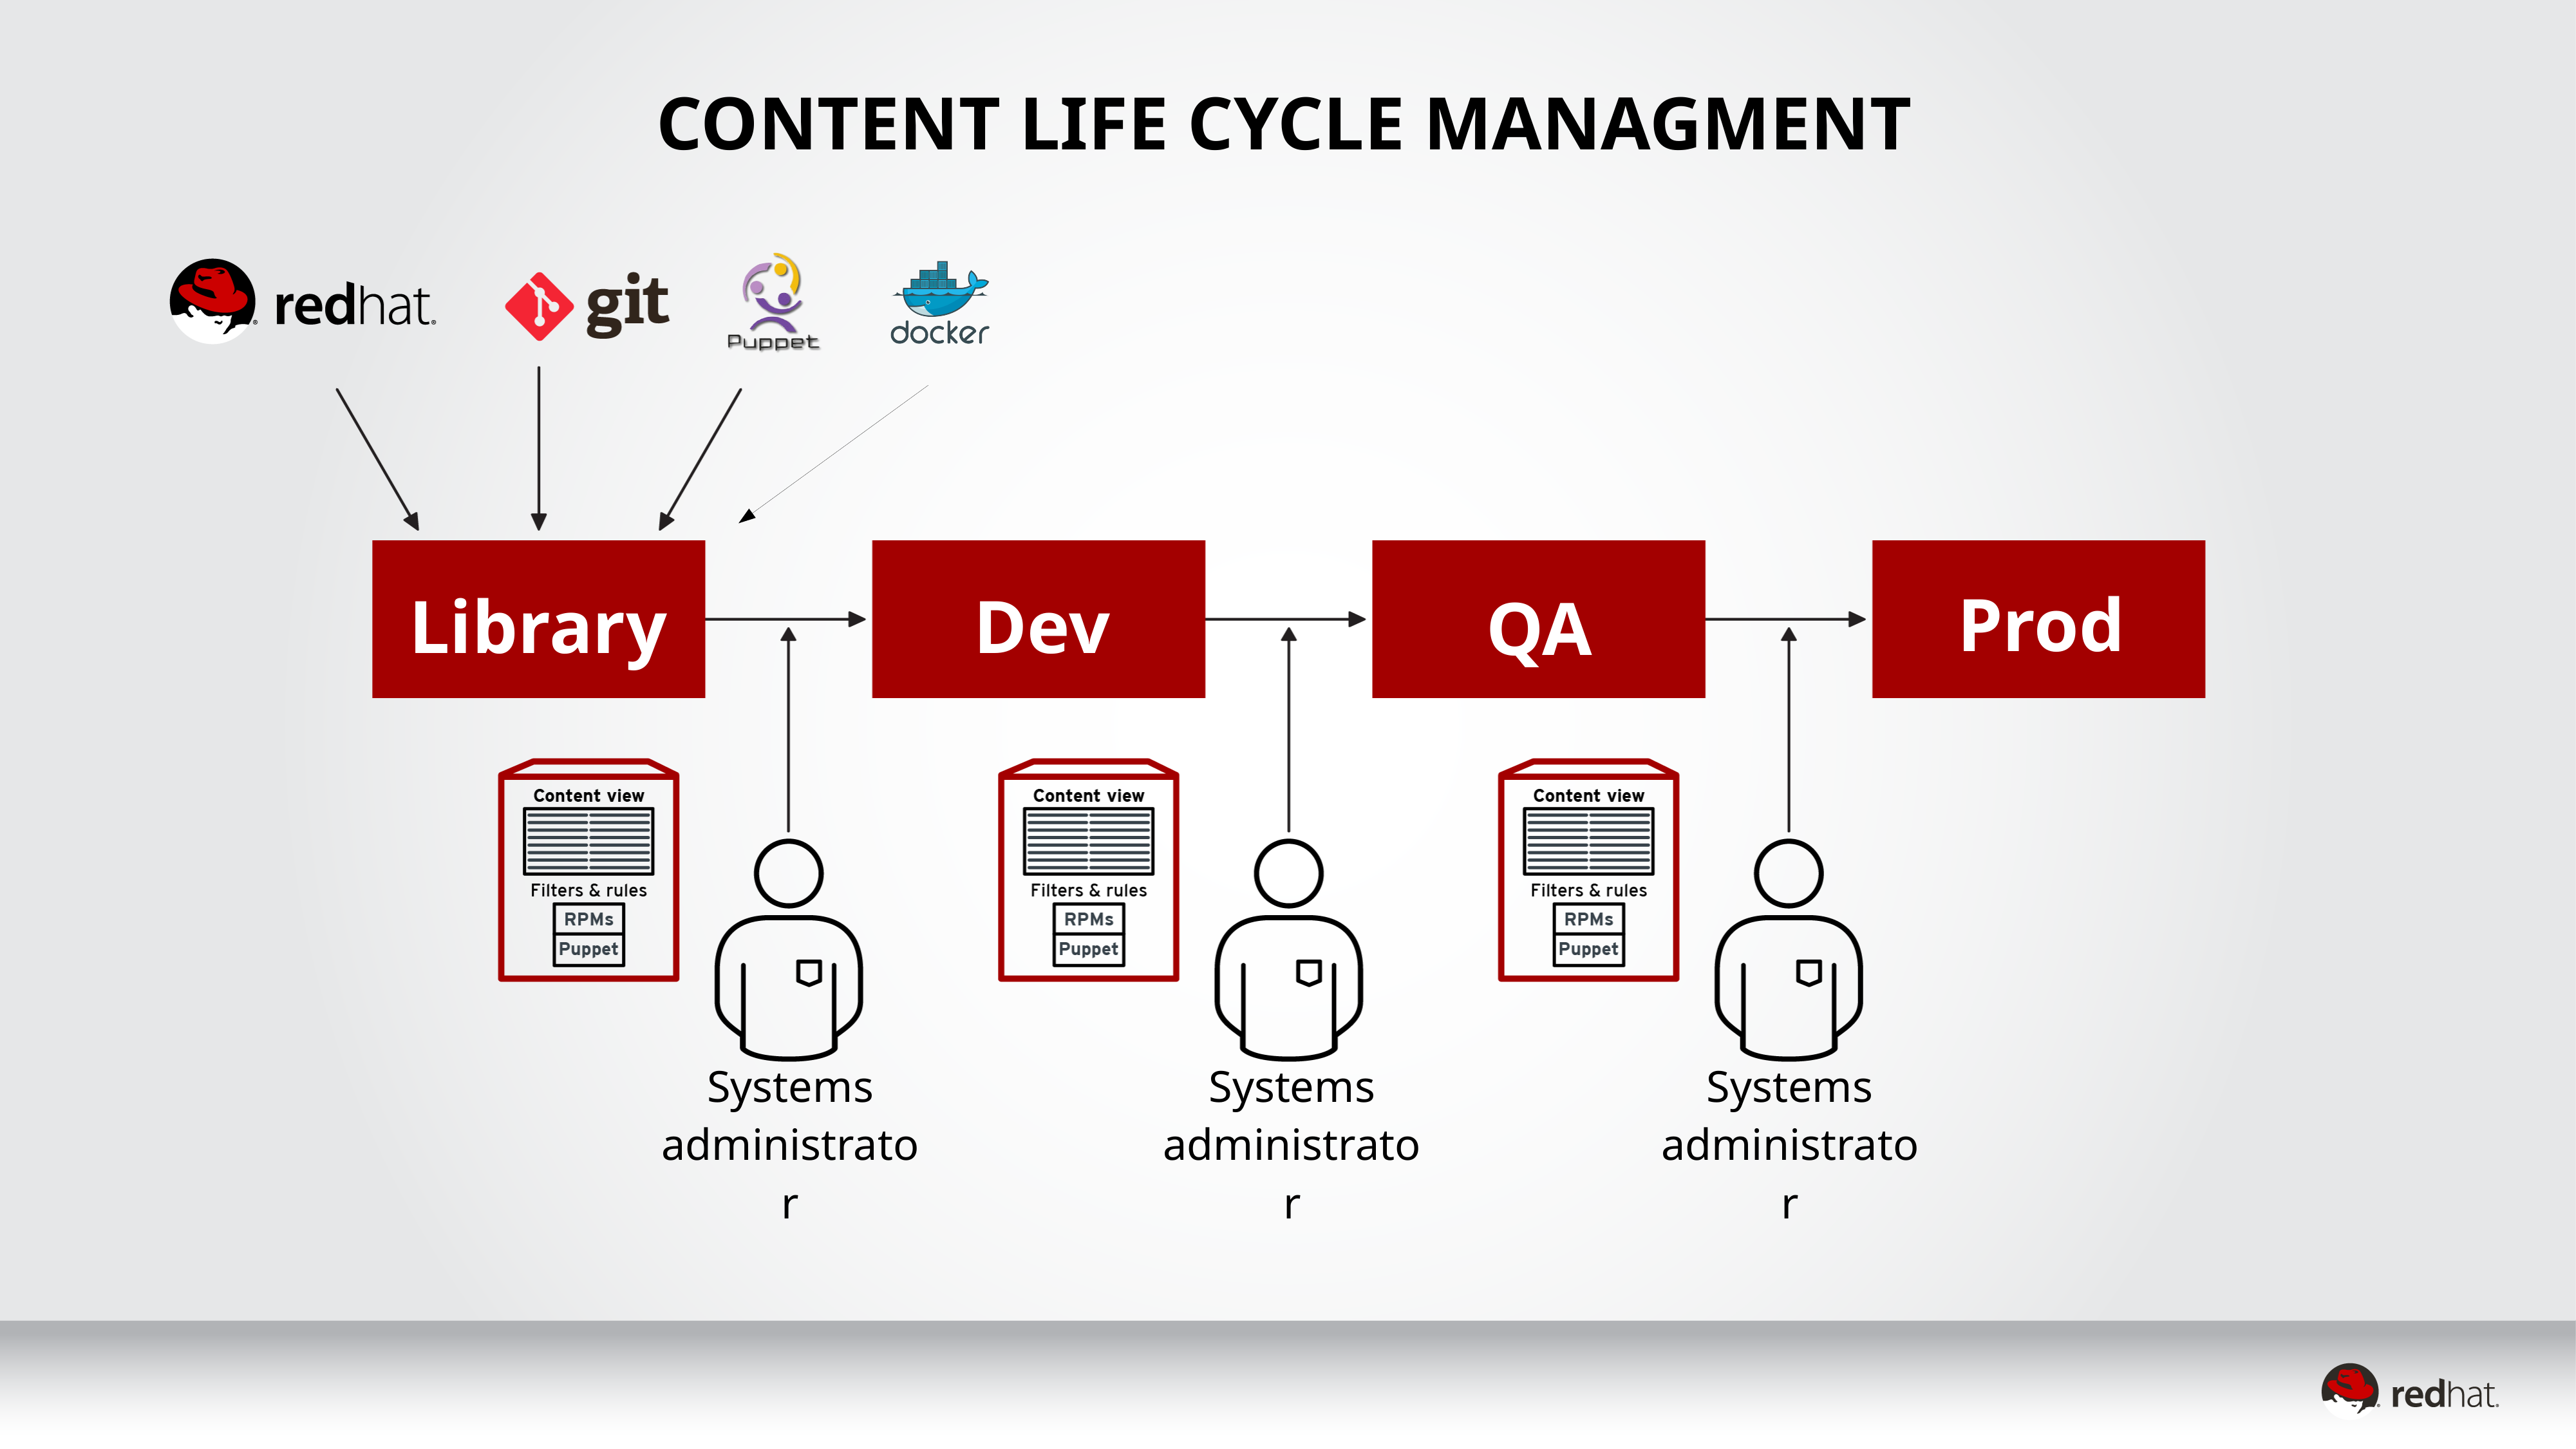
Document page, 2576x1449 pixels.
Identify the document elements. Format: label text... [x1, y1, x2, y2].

text_box Prod [1948, 569, 2130, 671]
text_box Systems administrator [1149, 1084, 1435, 1204]
picture [0, 0, 2576, 1449]
text_box CONTENT LIFE CYCLE MANAGMENT [646, 67, 1921, 169]
text_box QA [1476, 573, 1601, 675]
text_box Dev [964, 571, 1118, 673]
text_box Library [399, 571, 667, 673]
text_box Systems administrator [647, 1084, 934, 1204]
text_box Systems administrator [1647, 1084, 1933, 1204]
